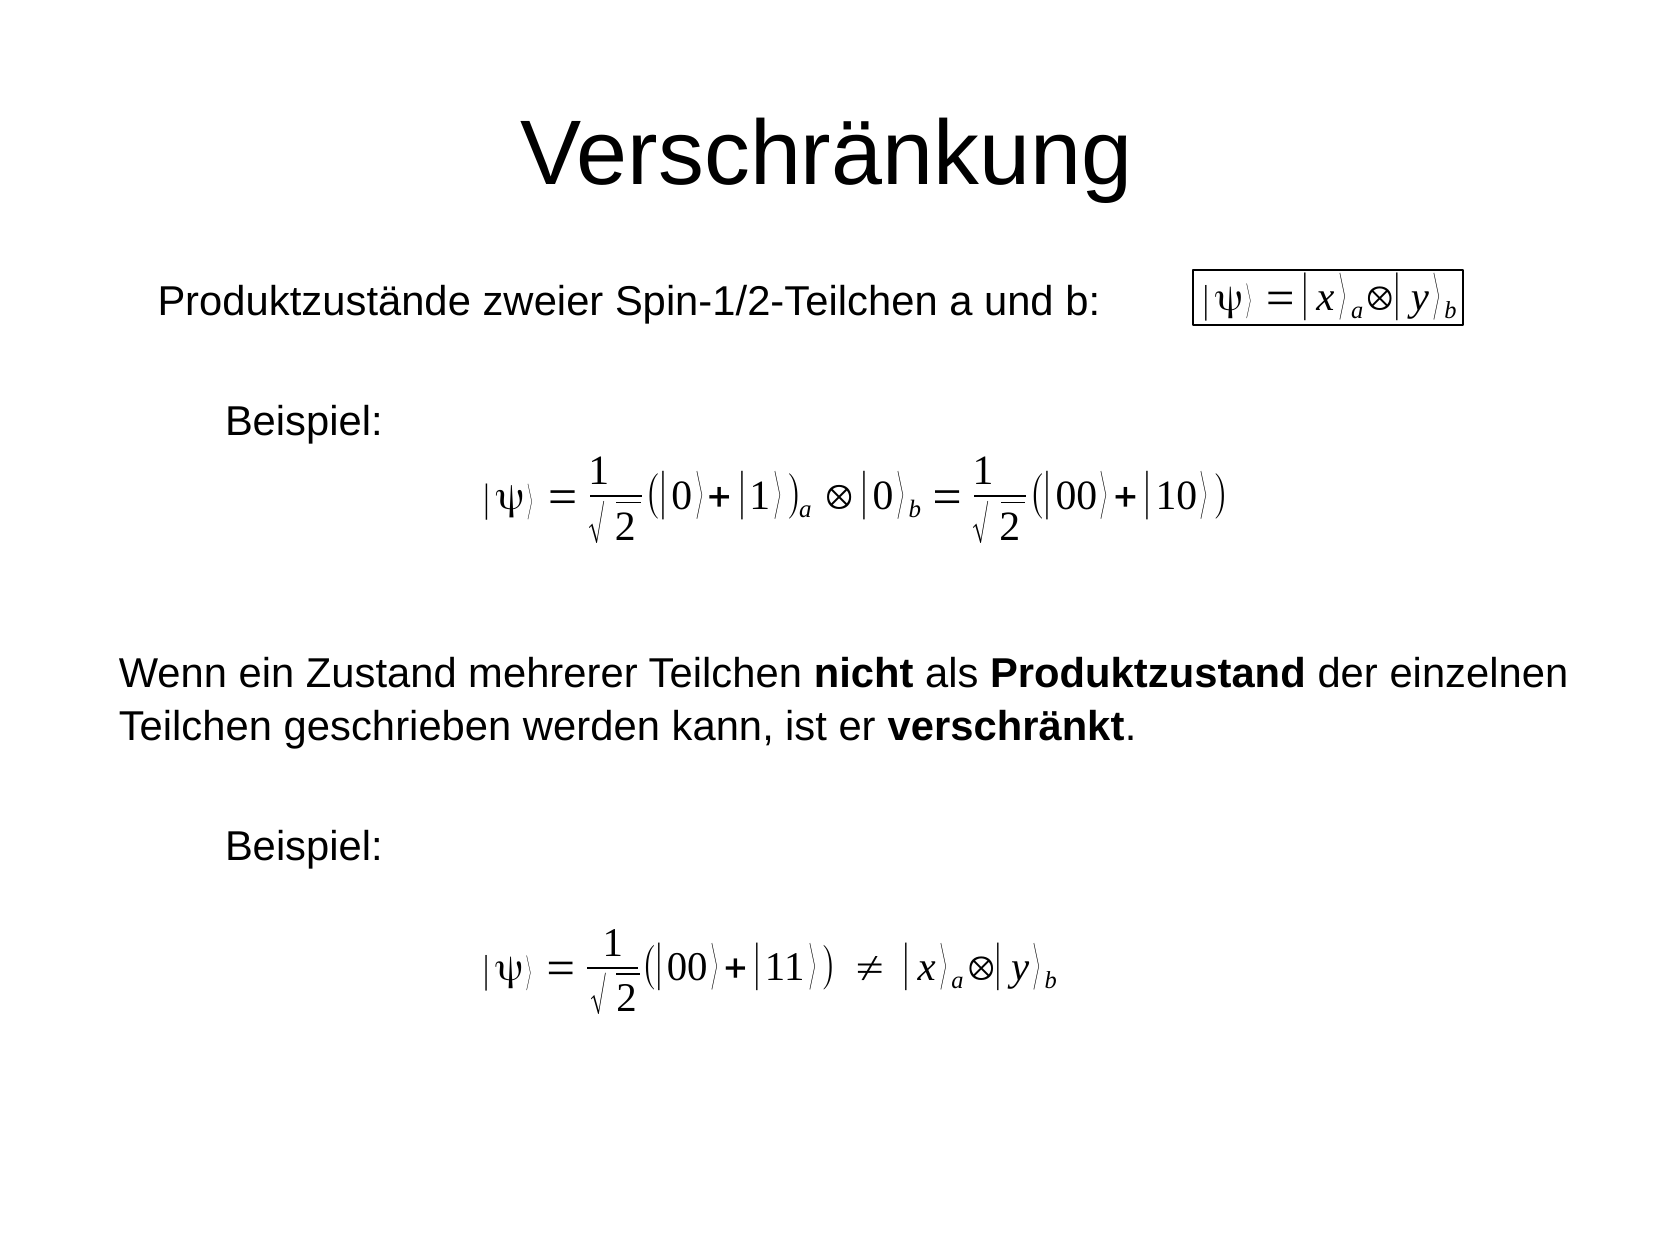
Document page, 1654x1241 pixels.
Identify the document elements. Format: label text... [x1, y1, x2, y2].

text_box Wenn ein Zustand mehrerer Teilchen nicht als Produktzustand der einzelnen Teilchen geschrieben werden kann, ist er verschränkt. [103, 642, 1584, 760]
chart [474, 446, 1234, 551]
chart [1193, 270, 1463, 325]
text_box Beispiel: [210, 814, 421, 877]
title Verschränkung [82, 49, 1571, 257]
chart [474, 919, 1063, 1022]
text_box Beispiel: [210, 389, 421, 452]
text_box Produktzustände zweier Spin-1/2-Teilchen a und b: [142, 270, 1116, 333]
